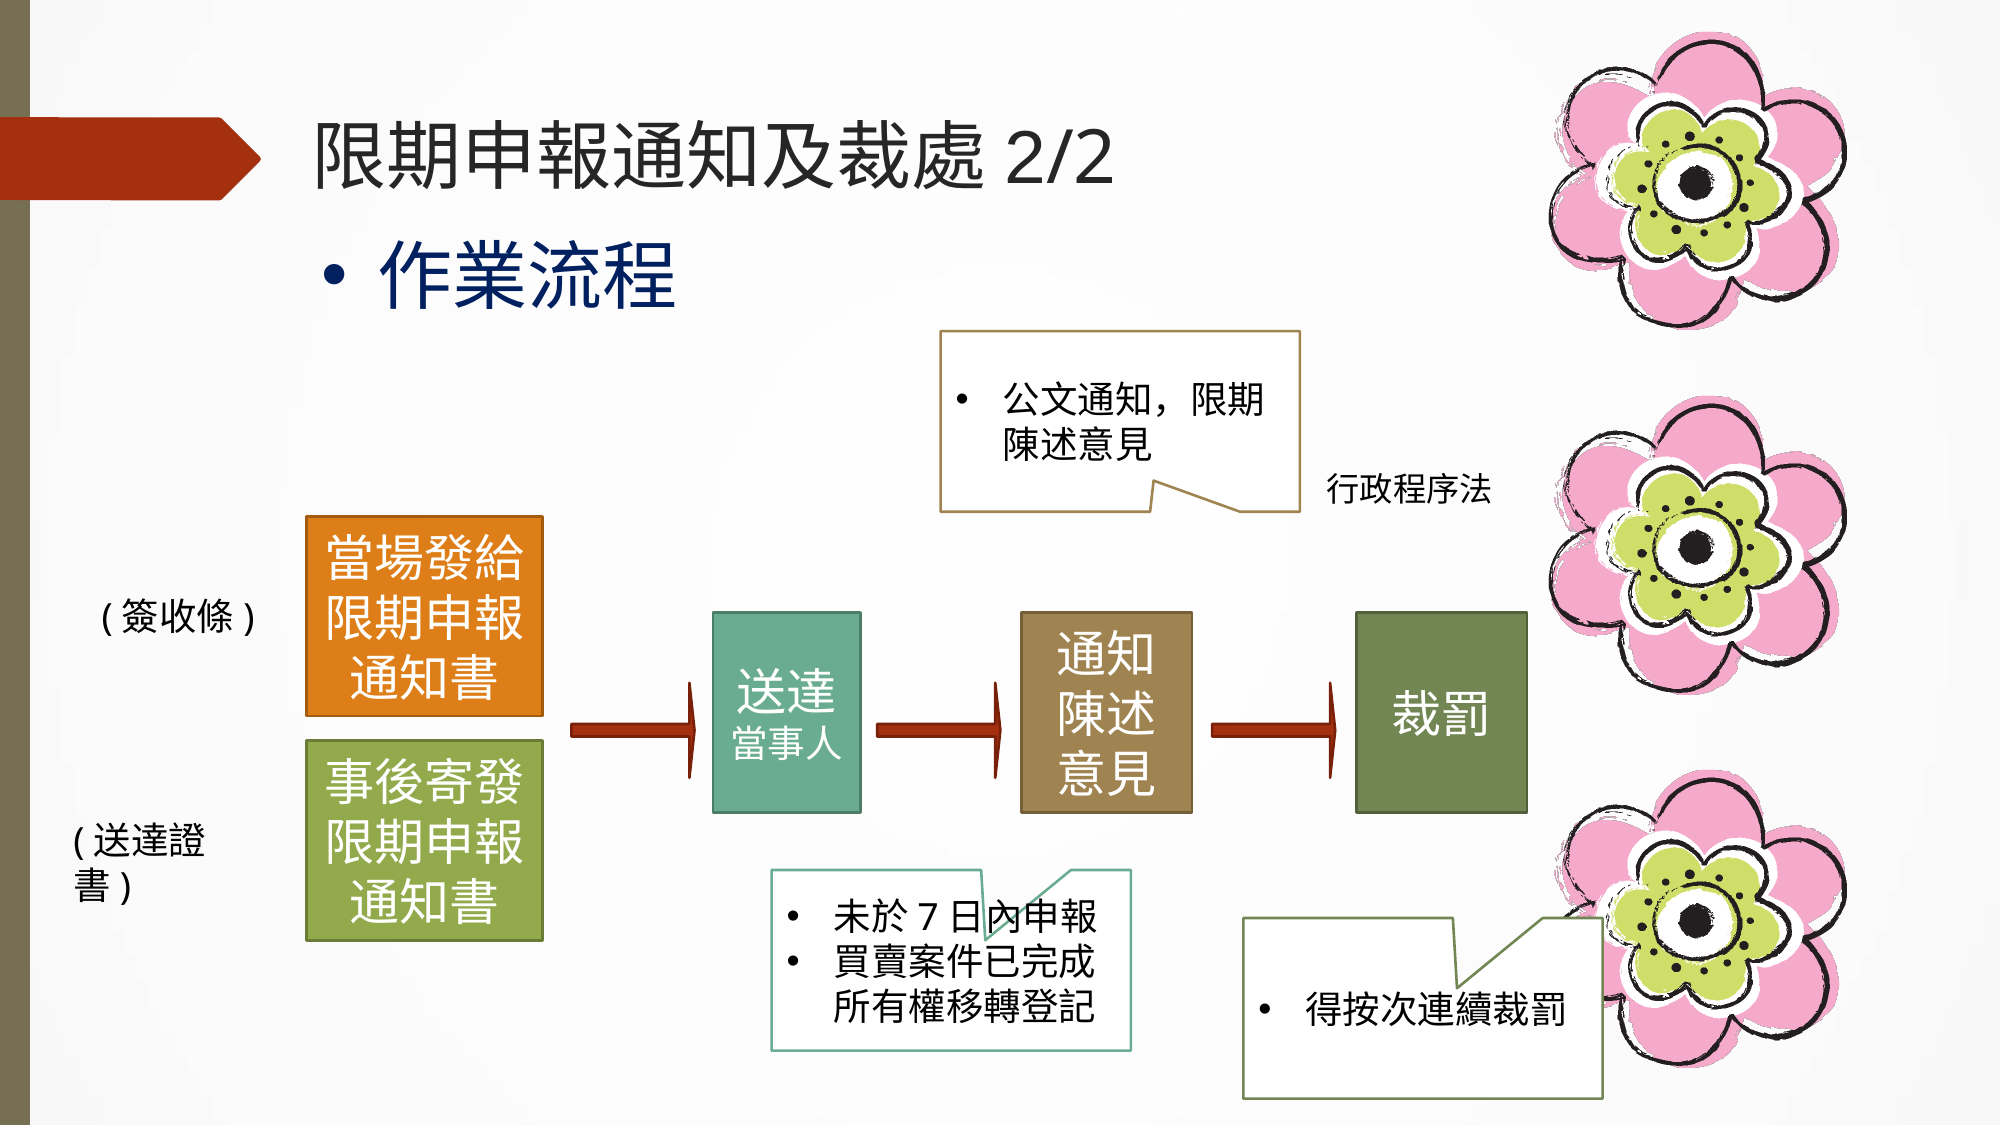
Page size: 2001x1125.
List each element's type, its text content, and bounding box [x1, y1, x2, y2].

text_box (送達證書) [58, 809, 279, 870]
text_box 行政程序法 [1311, 460, 1572, 517]
text_box 公文通知，限期陳述意見 [940, 331, 1300, 512]
text_box 通知陳述意見 [1021, 612, 1193, 813]
text_box (簽收條) [86, 585, 307, 647]
text_box [0, 0, 2000, 1125]
text_box 事後寄發限期申報通知書 [306, 740, 543, 941]
text_box 送達當事人 [712, 612, 861, 813]
text_box 當場發給限期申報通知書 [306, 516, 543, 717]
title 限期申報通知及裁處2/2 [296, 100, 1278, 311]
picture [1539, 387, 1861, 710]
text_box 裁罰 [1356, 612, 1528, 813]
picture [1539, 23, 1861, 346]
text_box 得按次連續裁罰 [1243, 918, 1603, 1099]
picture [1539, 761, 1861, 1083]
text_box 作業流程 [306, 220, 1559, 327]
text_box 未於7日內申報 買賣案件已完成所有權移轉登記 [771, 870, 1131, 1051]
